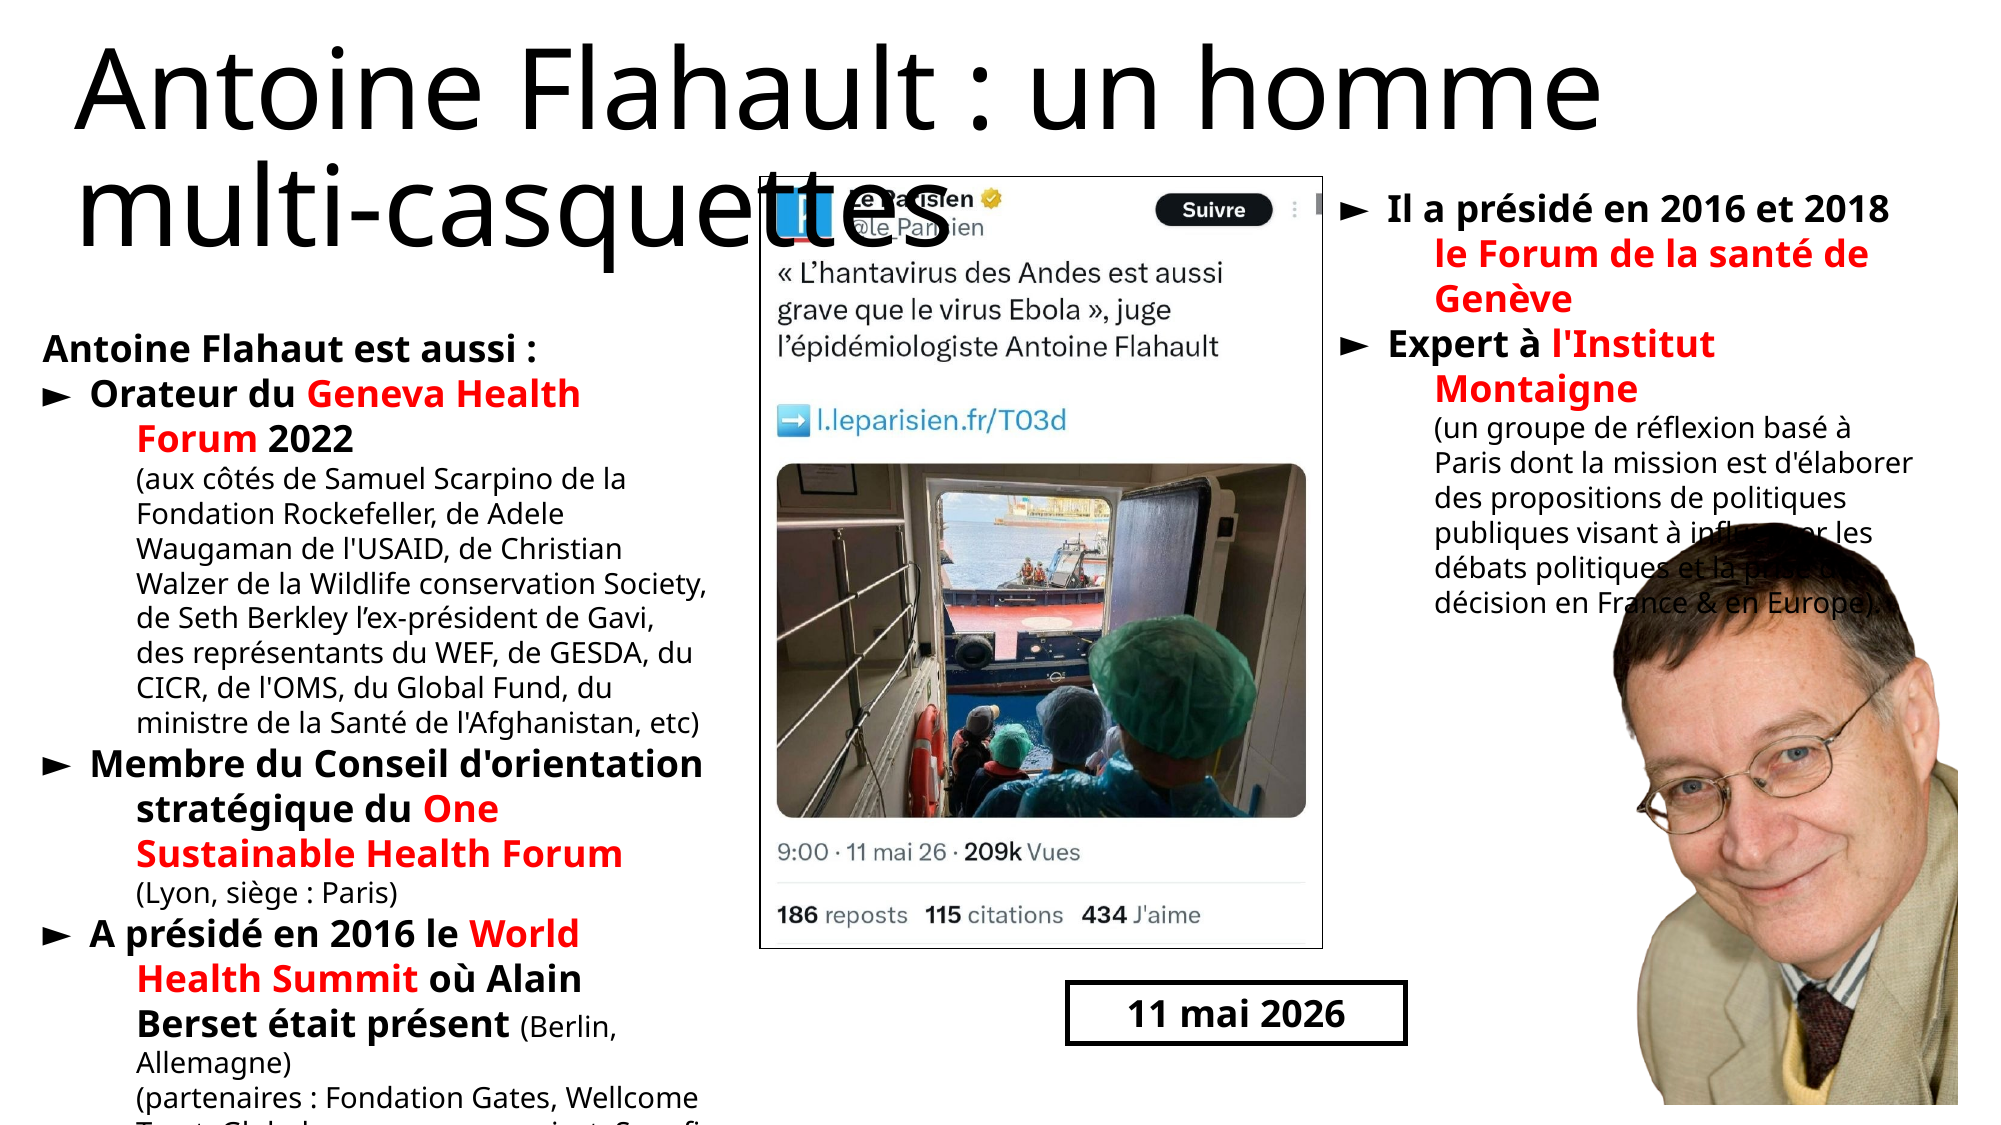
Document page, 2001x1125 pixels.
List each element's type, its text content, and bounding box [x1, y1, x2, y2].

text_box Antoine Flahault : un homme multi-casquettes [59, 28, 1941, 280]
picture [760, 280, 1322, 948]
text_box Antoine Flahaut est aussi : Orateur du Geneva Health Forum 2022 (aux côtés de Samuel Scarpino de la Fondation Rockefeller, de Adele Waugaman de l'USAID, de Christian Walzer de la Wildlife conservation Society, de Seth Berkley l’ex-président de Gavi, des représentants du WEF, de GESDA, du CICR, de l'OMS, du Global Fund, du ministre de la Santé de l'Afghanistan, etc) Membre du Conseil d'orientation stratégique du One Sustainable Health Forum (Lyon, siège : Paris) A présidé en 2016 le World Health Summit où Alain Berset était présent (Berlin, Allemagne) (partenaires : Fondation Gates, Wellcome Trust, Global gouvernance project, Sanofi, Johnson & Johnson, Pfizer) [27, 317, 725, 1096]
text_box 11 mai 2026 [1067, 982, 1406, 1044]
picture [1593, 508, 1958, 1105]
text_box Il a présidé en 2016 et 2018 le Forum de la santé de Genève Expert à l'Institut Montaigne (un groupe de réflexion basé à Paris dont la mission est d'élaborer des propositions de politiques publiques visant à influencer les débats politiques et la prise de décision en France & en Europe). [1325, 280, 1941, 587]
